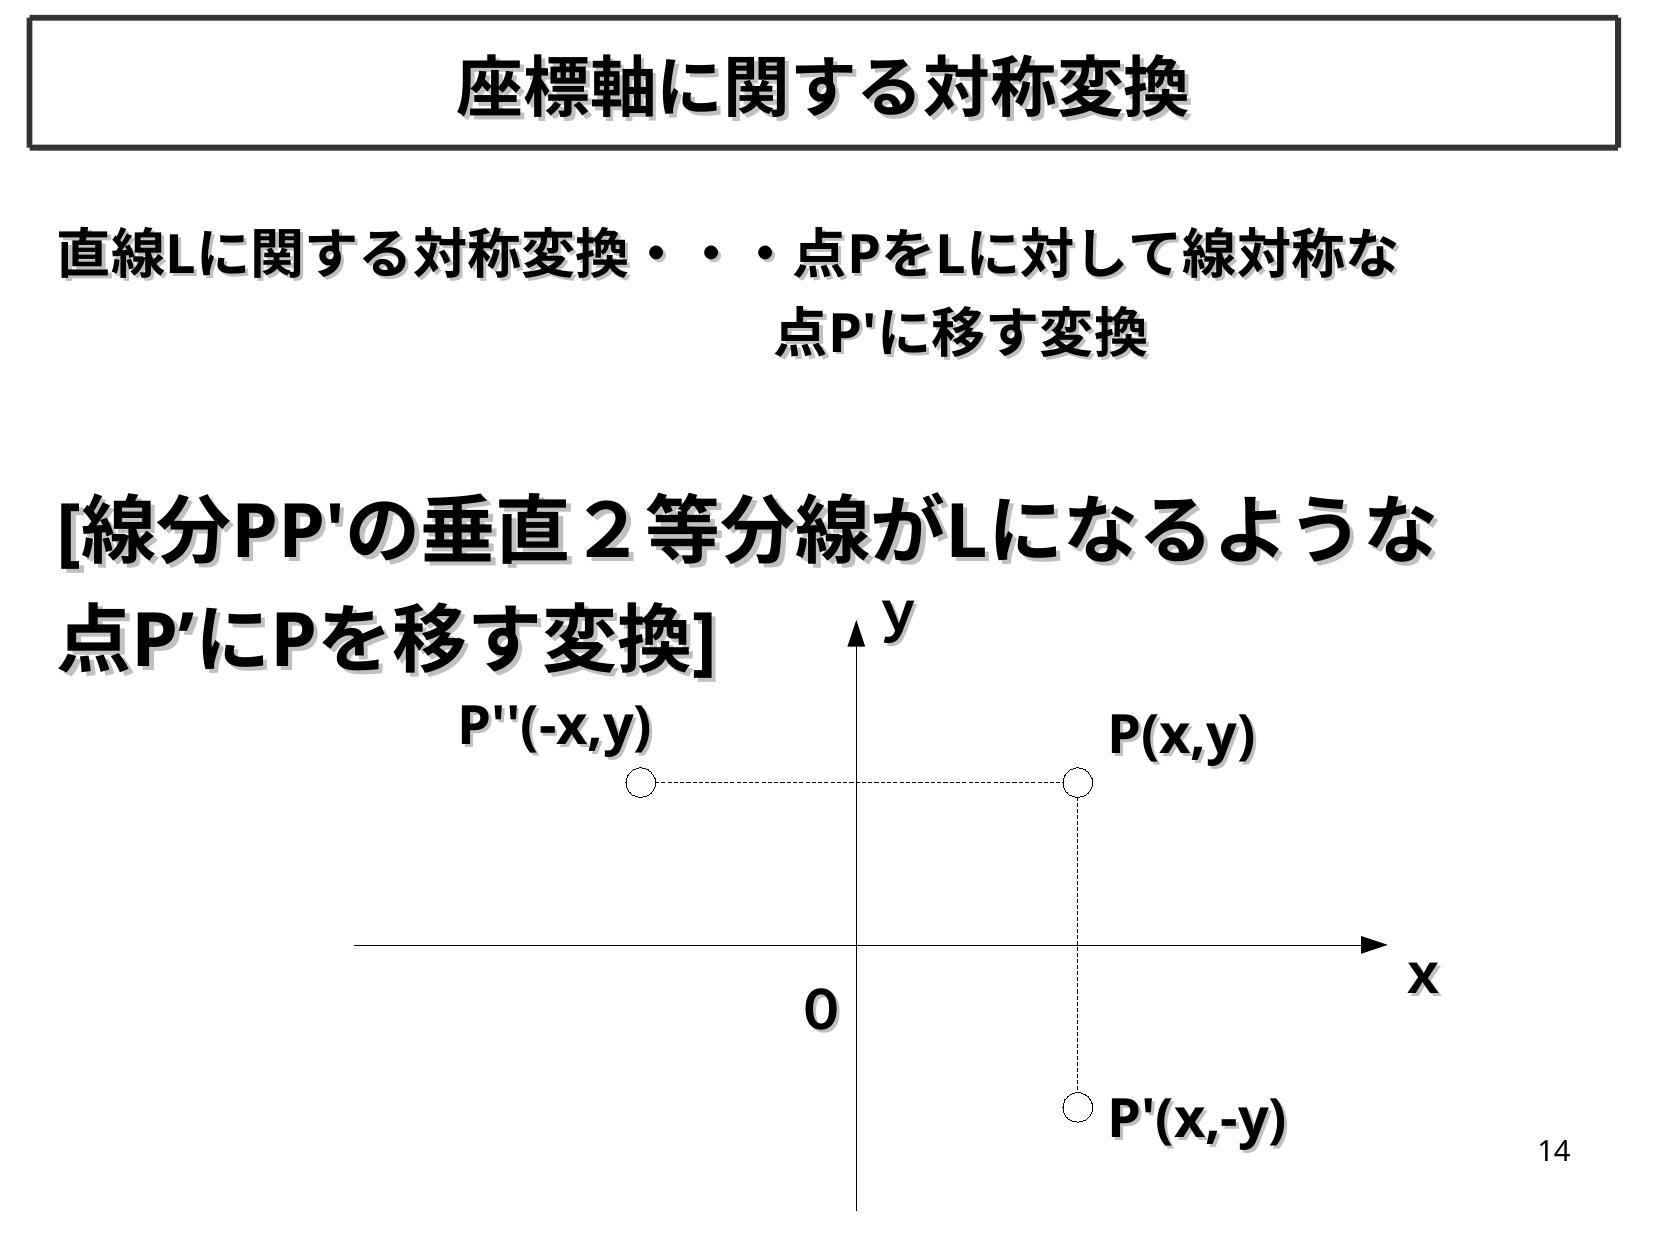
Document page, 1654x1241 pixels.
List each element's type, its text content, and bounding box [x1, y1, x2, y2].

text_box ｘ [1381, 923, 1477, 1028]
text_box 直線Lに関する対称変換・・・点PをLに対して線対称な 点P'に移す変換 [線分PP'の垂直２等分線がLになるような 点P’にPを移す変換] [42, 202, 1442, 586]
text_box 座標軸に関する対称変換 [29, 17, 1619, 148]
text_box ｙ [856, 561, 951, 666]
text_box P''(-x,y) [442, 679, 739, 760]
text_box ０ [779, 958, 875, 1063]
text_box P'(x,-y) [1092, 1071, 1359, 1152]
text_box P(x,y) [1092, 687, 1300, 768]
